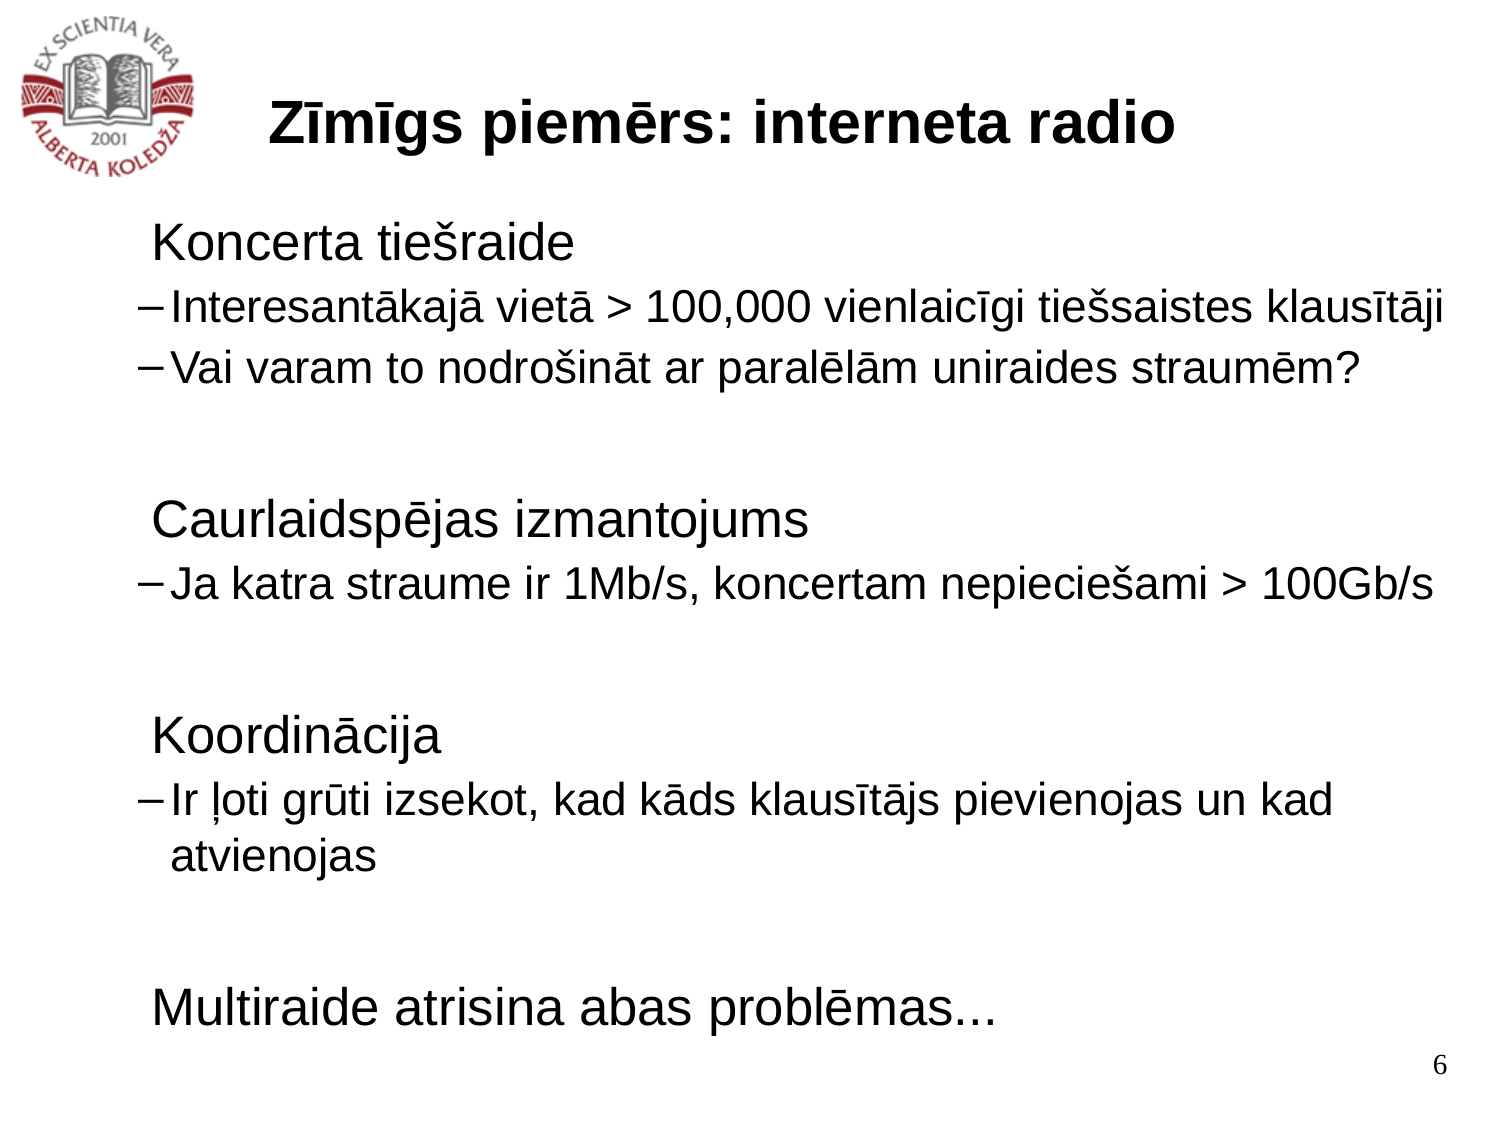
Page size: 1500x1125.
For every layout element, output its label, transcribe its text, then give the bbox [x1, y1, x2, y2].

list Koncerta tiešraide Interesantākajā vietā > 100,000 vienlaicīgi tiešsaistes klausītāji Vai varam to nodrošināt ar paralēlām uniraides straumēm? Caurlaidspējas izmantojums Ja katra straume ir 1Mb/s, koncertam nepieciešami > 100Gb/s Koordinācija Ir ļoti grūti izsekot, kad kāds klausītājs pievienojas un kad atvienojas Multiraide atrisina abas problēmas... [74, 200, 1463, 1101]
picture [21, 16, 194, 177]
text_box <skaitlis> [1312, 1037, 1463, 1101]
title Zīmīgs piemērs: interneta radio [50, 62, 1374, 175]
